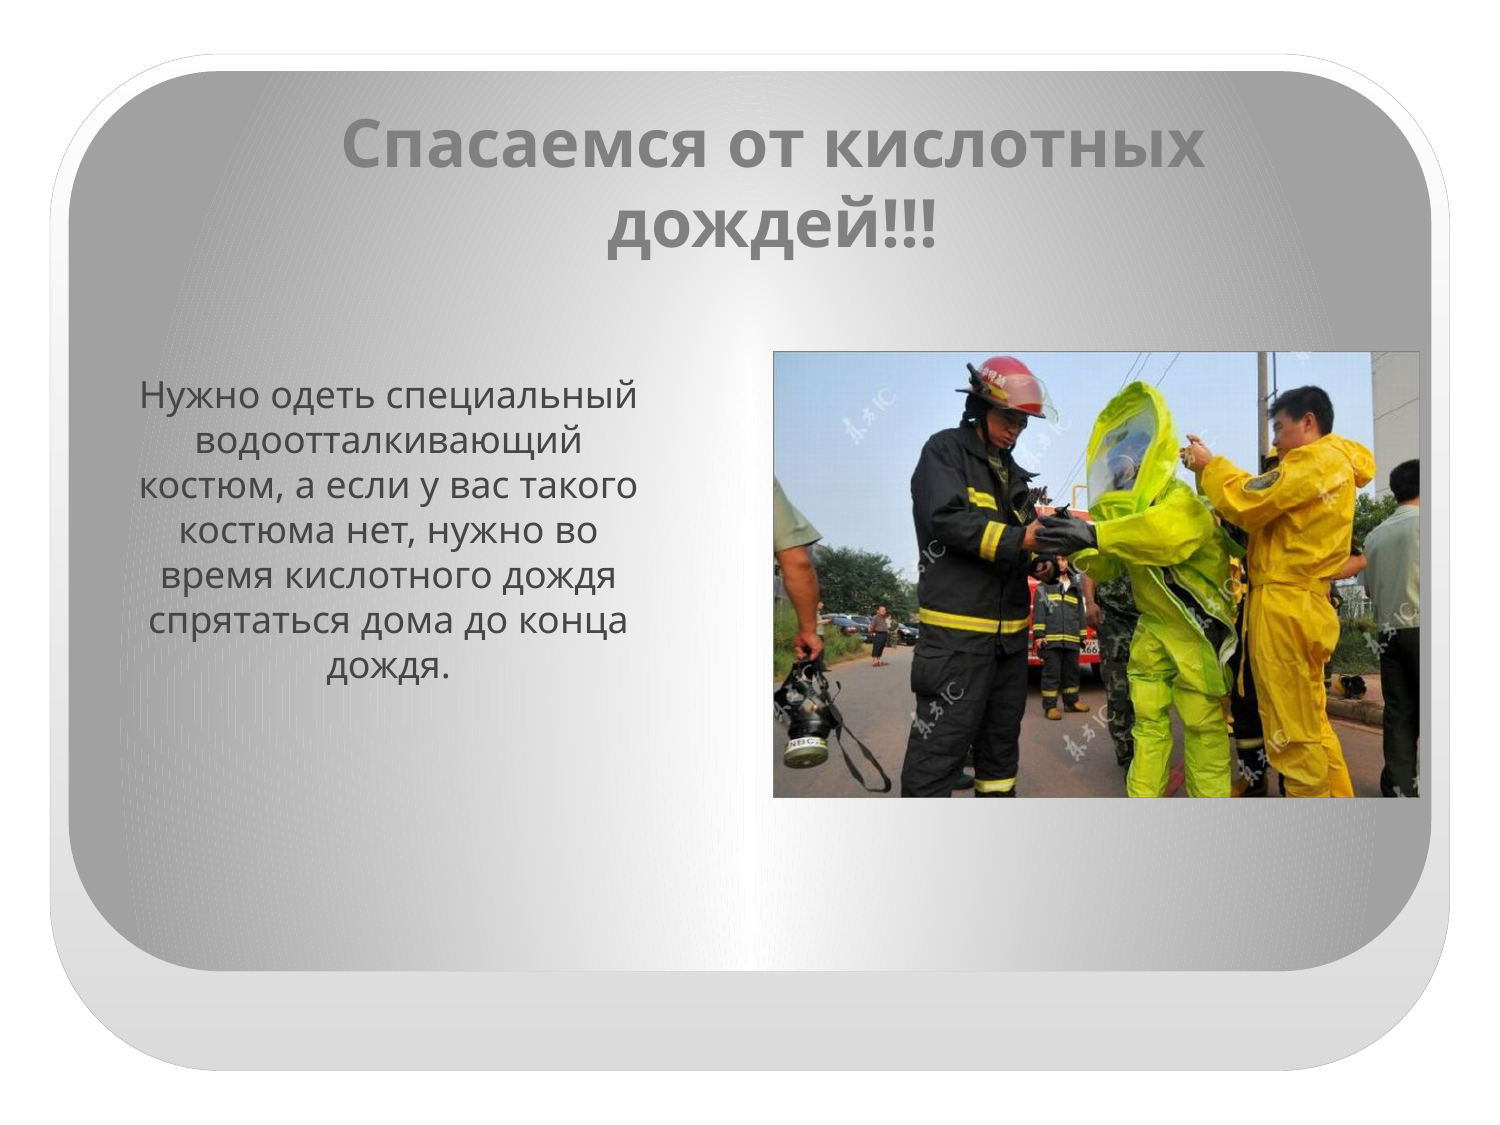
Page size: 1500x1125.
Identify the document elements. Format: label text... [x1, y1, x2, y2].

picture [773, 351, 1420, 798]
title Спасаемся от кислотных дождей!!! [269, 93, 1278, 244]
list Нужно одеть специальный водоотталкивающий костюм, а если у вас такого костюма нет, нужно во время кислотного дождя спрятаться дома до конца дождя. [105, 363, 672, 1067]
